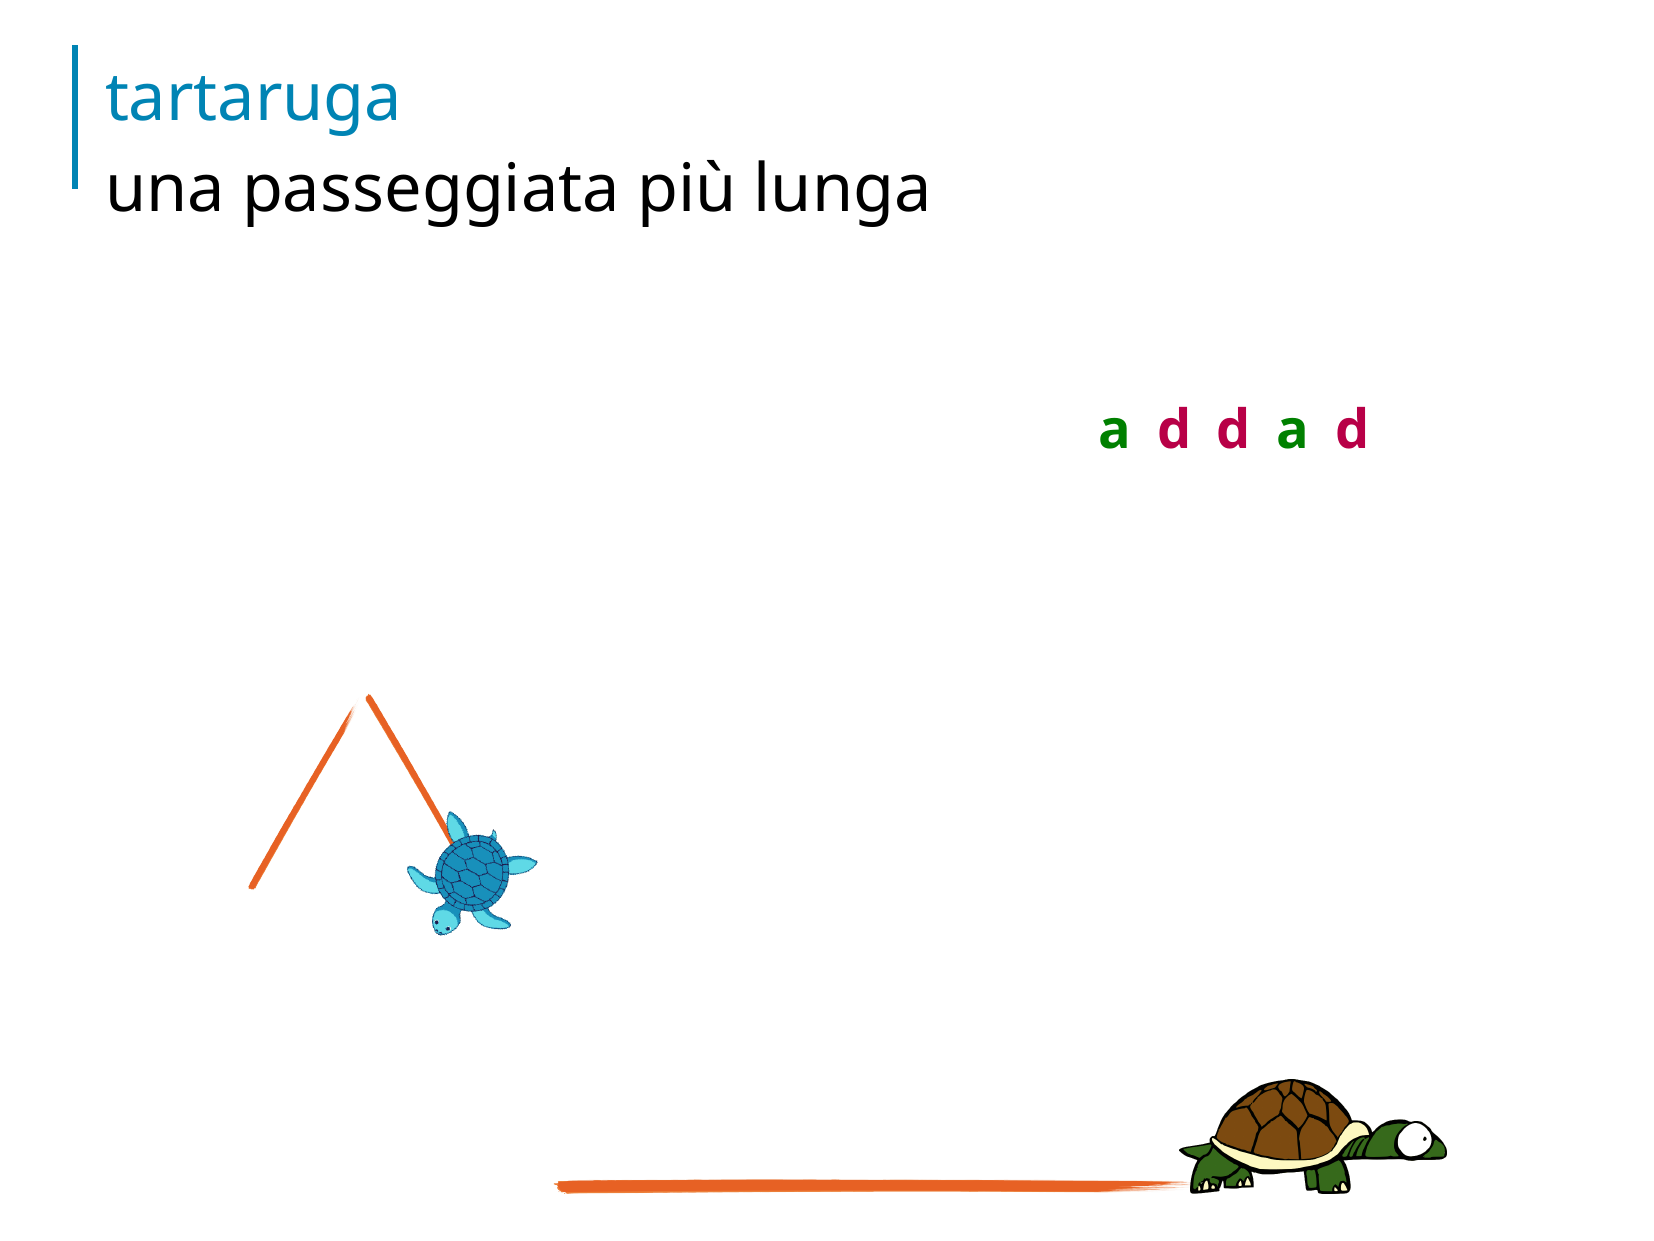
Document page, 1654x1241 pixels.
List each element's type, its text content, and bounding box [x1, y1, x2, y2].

title tartaruga una passeggiata più lunga [105, 49, 1571, 200]
picture [246, 692, 548, 963]
text_box a [1261, 383, 1320, 472]
text_box d [1320, 383, 1397, 472]
text_box d [1202, 383, 1261, 472]
picture [553, 1079, 1447, 1194]
text_box d [1142, 383, 1202, 472]
text_box a [1083, 383, 1142, 472]
